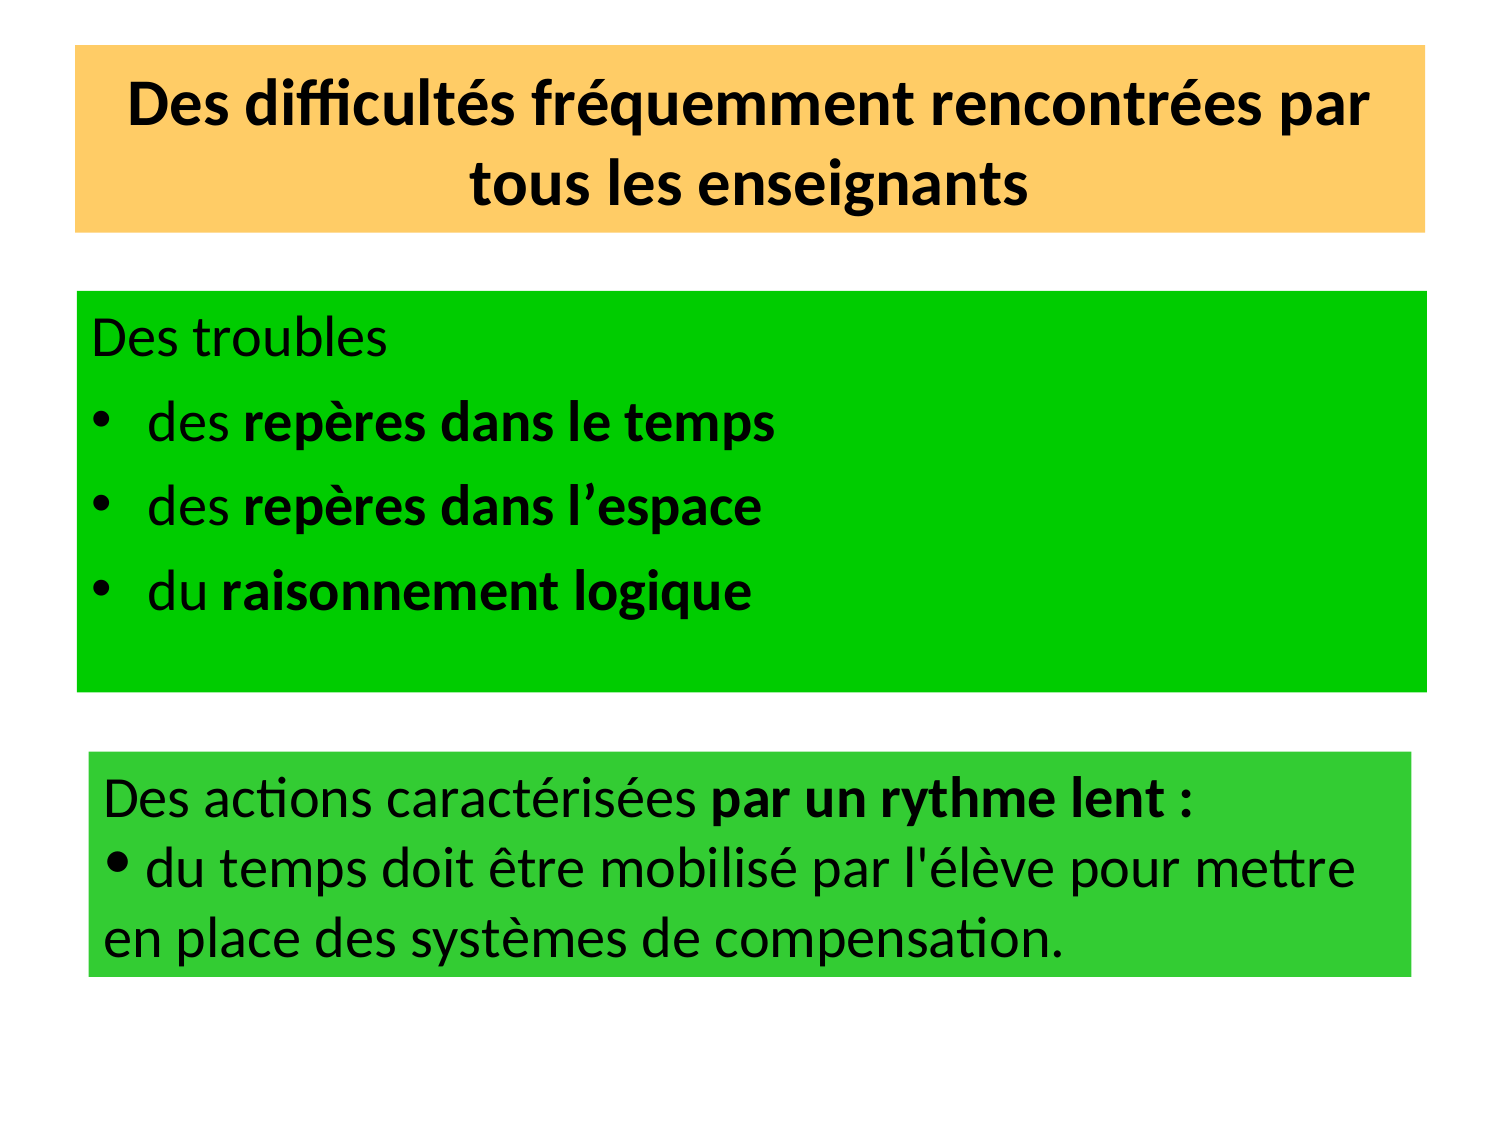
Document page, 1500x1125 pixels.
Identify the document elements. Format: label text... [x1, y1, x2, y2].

list Des troubles des repères dans le temps des repères dans l’espace du raisonnement logique [76, 290, 1427, 693]
text_box Des actions caractérisées par un rythme lent : du temps doit être mobilisé par l'élève pour mettre en place des systèmes de compensation. [88, 751, 1412, 977]
title Des difficultés fréquemment rencontrées par tous les enseignants [75, 45, 1426, 233]
